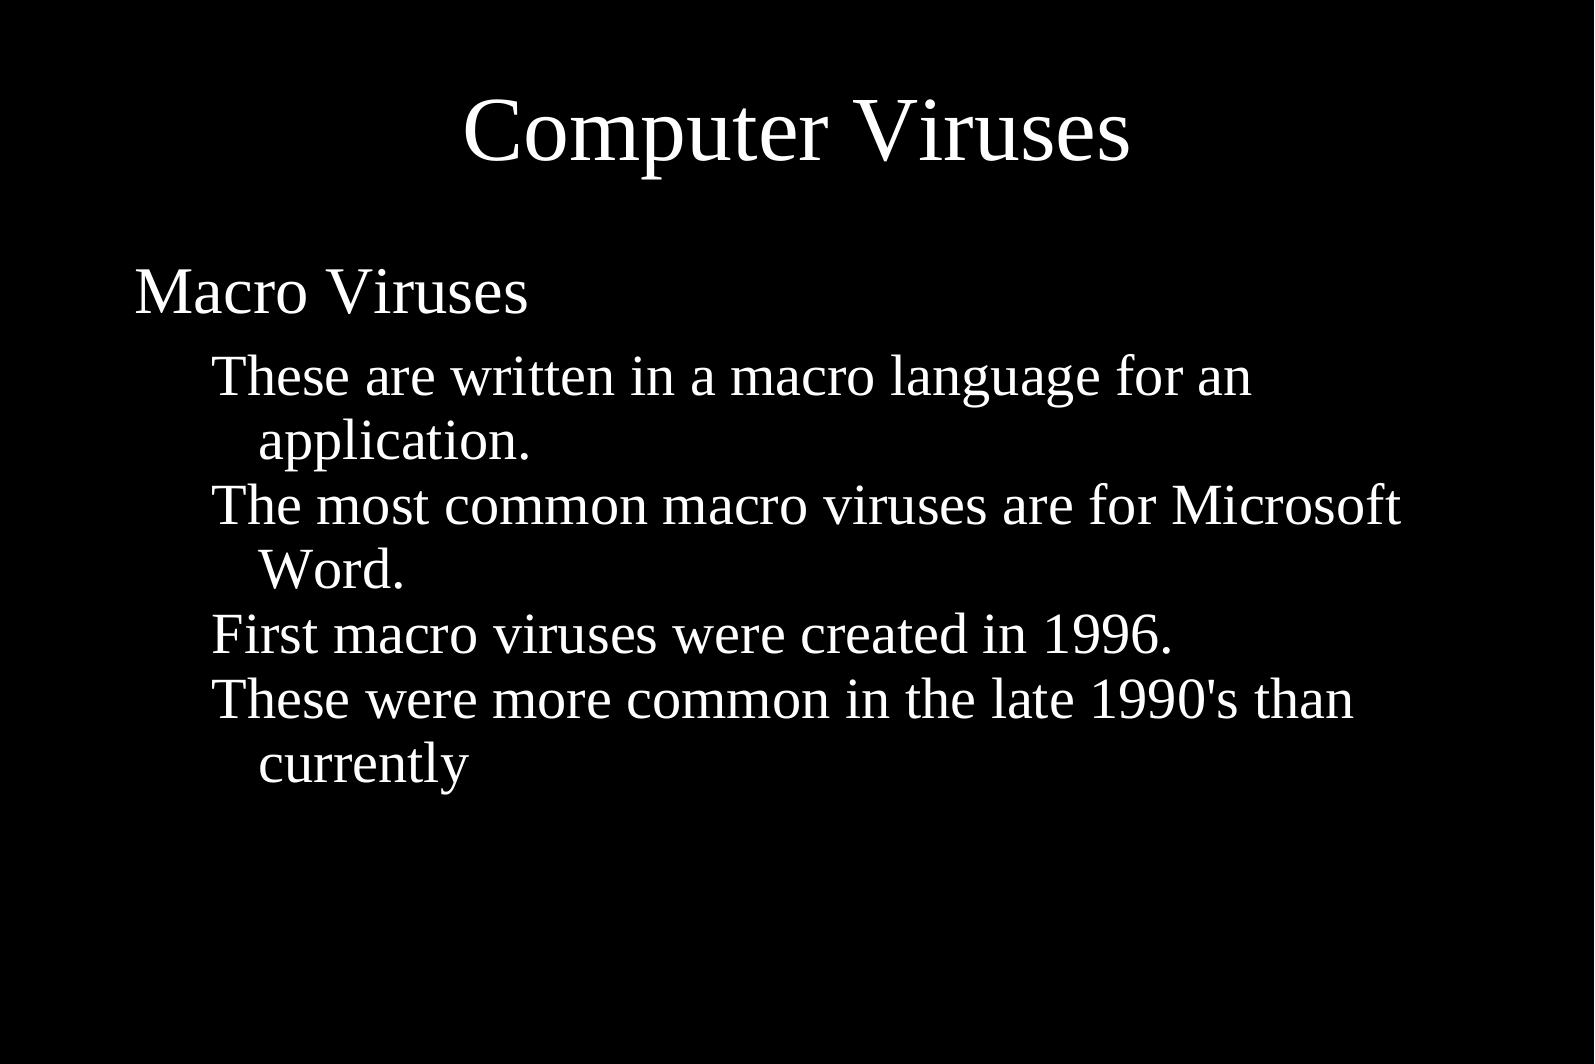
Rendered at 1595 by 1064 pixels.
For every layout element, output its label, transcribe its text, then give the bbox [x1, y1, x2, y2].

title Computer Viruses [117, 40, 1479, 219]
list Macro Viruses These are written in a macro language for an application. The most common macro viruses are for Microsoft Word. First macro viruses were created in 1996. These were more common in the late 1990's than currently [117, 254, 1479, 1064]
